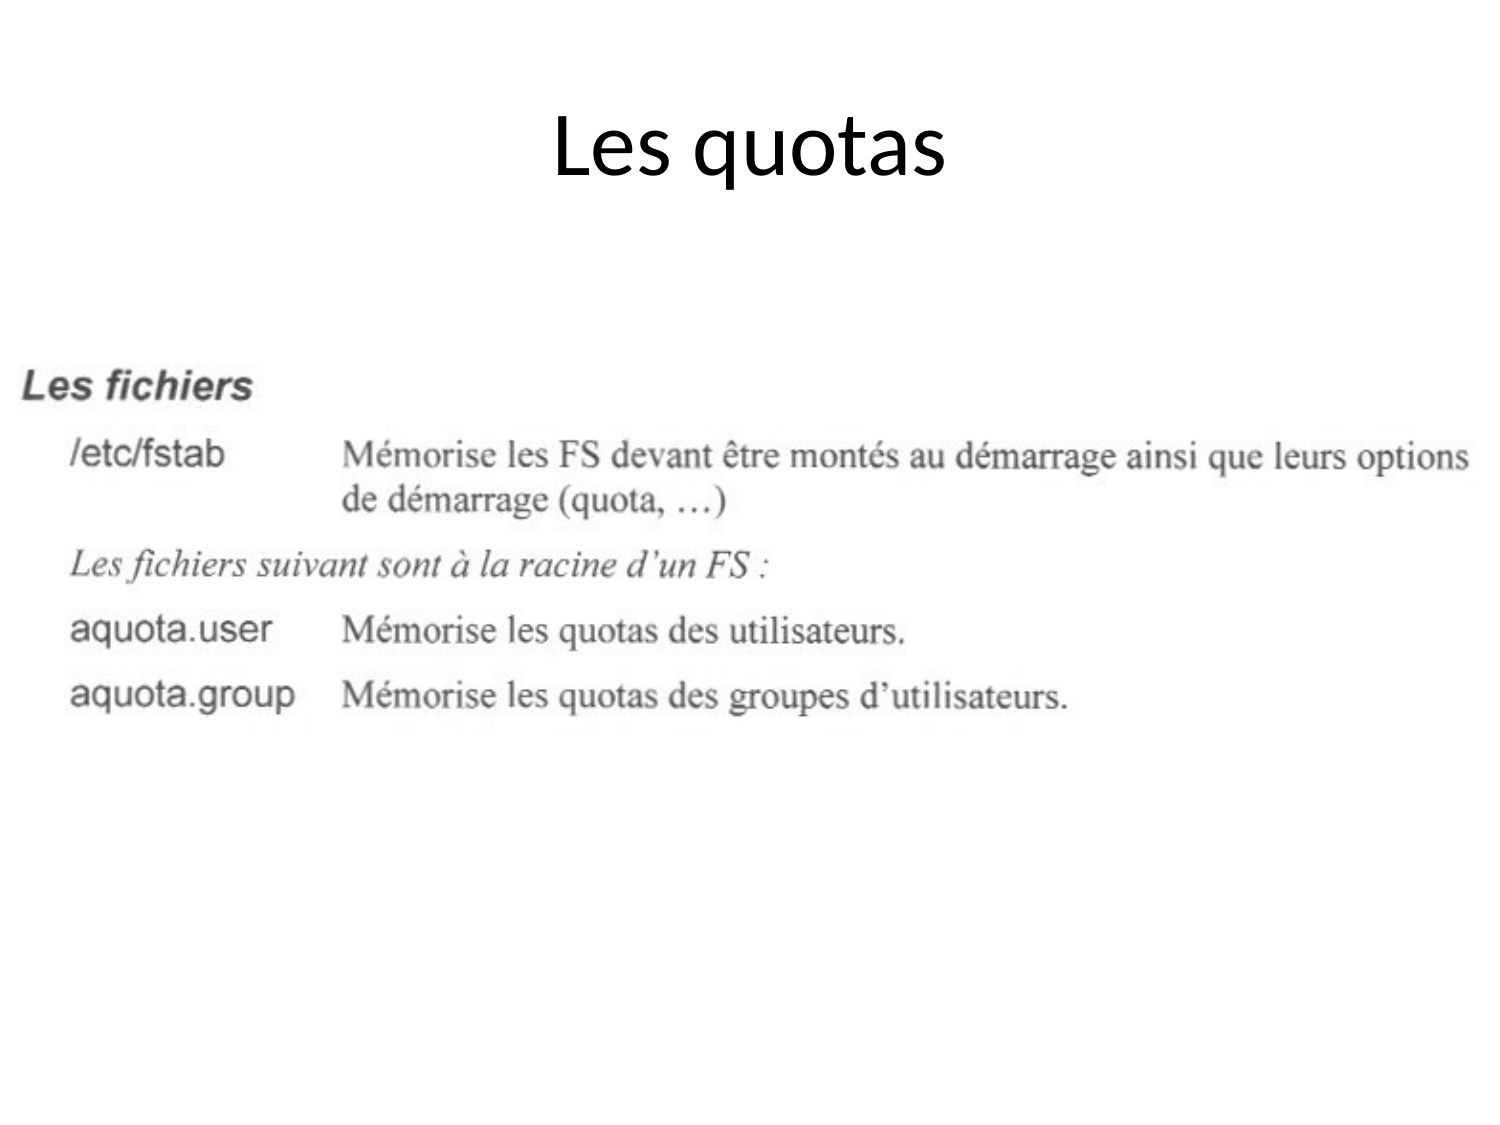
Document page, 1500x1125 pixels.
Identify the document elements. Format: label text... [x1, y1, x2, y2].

title Les quotas [75, 45, 1425, 233]
picture [0, 341, 1500, 782]
